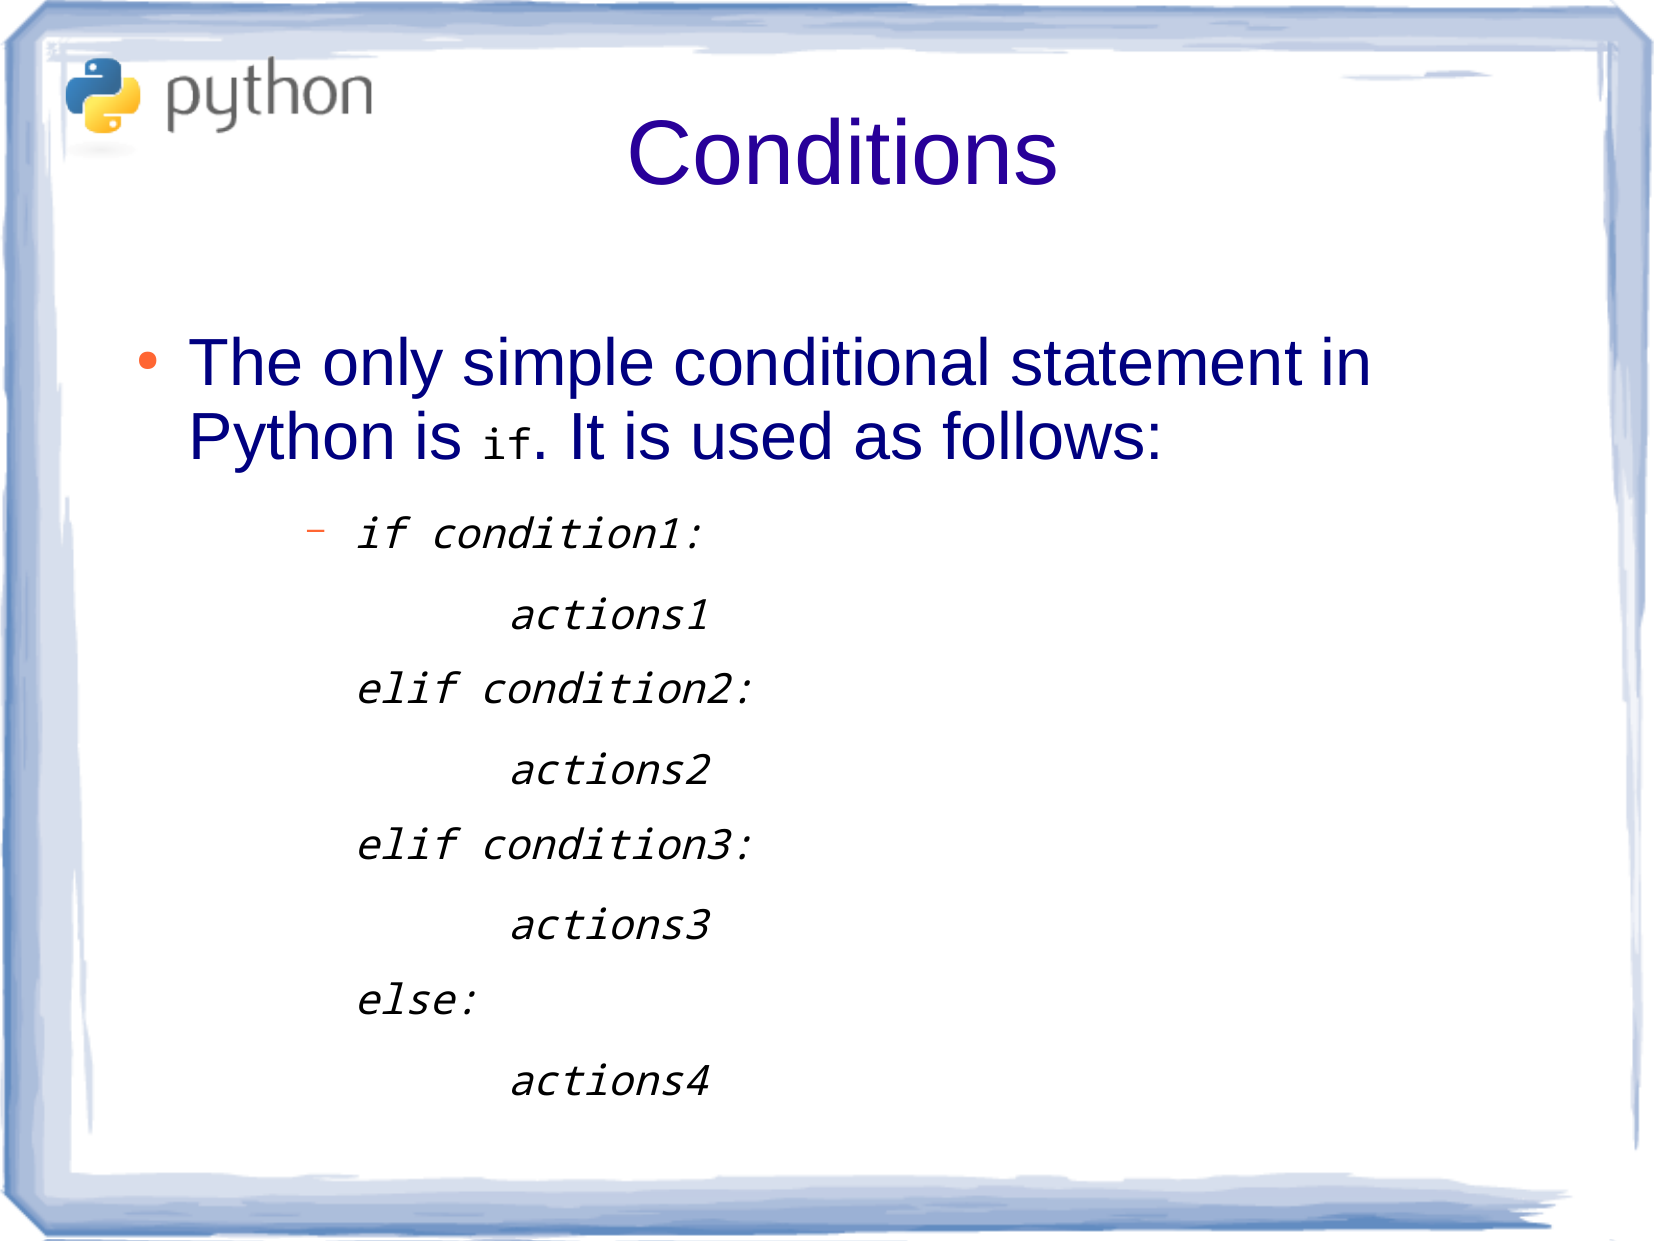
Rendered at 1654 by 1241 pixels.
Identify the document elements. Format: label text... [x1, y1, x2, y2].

list The only simple conditional statement in Python is if. It is used as follows: if condition1: actions1 elif condition2: actions2 elif condition3: actions3 else: actions4 [118, 324, 1571, 1044]
picture [0, 0, 1654, 1241]
title Conditions [82, 49, 1571, 257]
